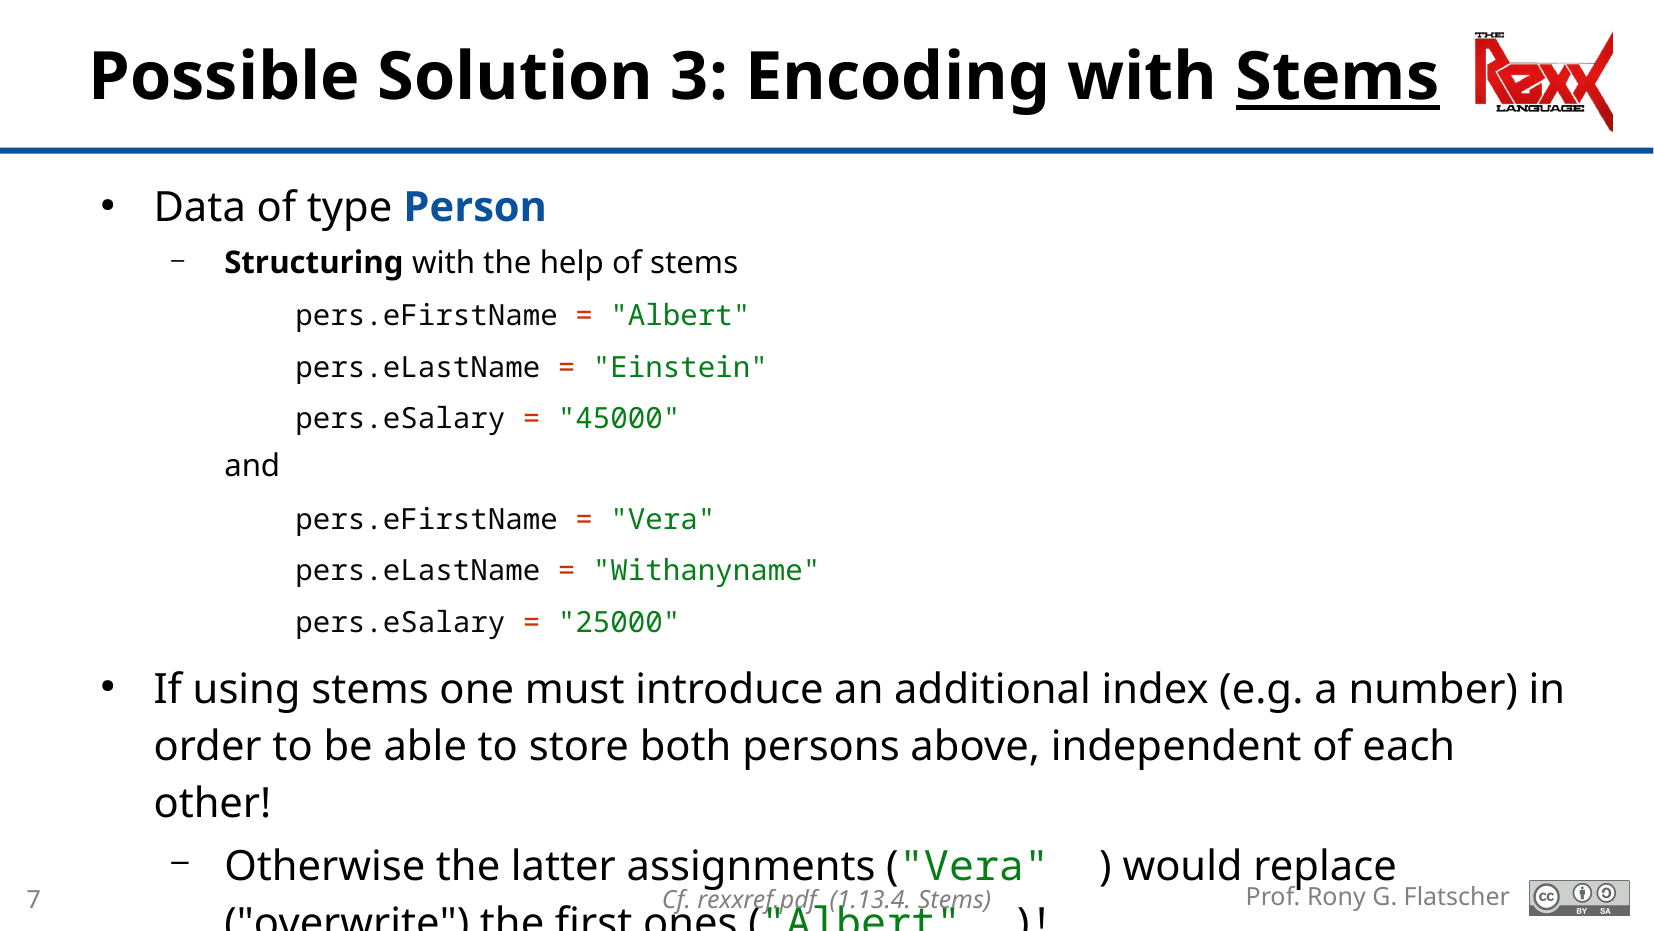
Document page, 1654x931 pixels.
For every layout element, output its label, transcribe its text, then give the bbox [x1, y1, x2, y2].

text_box Cf. rexxref.pdf (1.13.4. Stems) [0, 874, 1654, 922]
title Possible Solution 3: Encoding with Stems [29, 0, 1654, 148]
list Data of type Person Structuring with the help of stems pers.eFirstName = "Albert" pers.eLastName = "Einstein" pers.eSalary = "45000" and pers.eFirstName = "Vera" pers.eLastName = "Withanyname" pers.eSalary = "25000" If using stems one must introduce an additional index (e.g. a number) in order to be able to store both persons above, independent of each other! Otherwise the latter assignments ("Vera" …) would replace ("overwrite") the first ones ("Albert" …)! [82, 177, 1571, 857]
